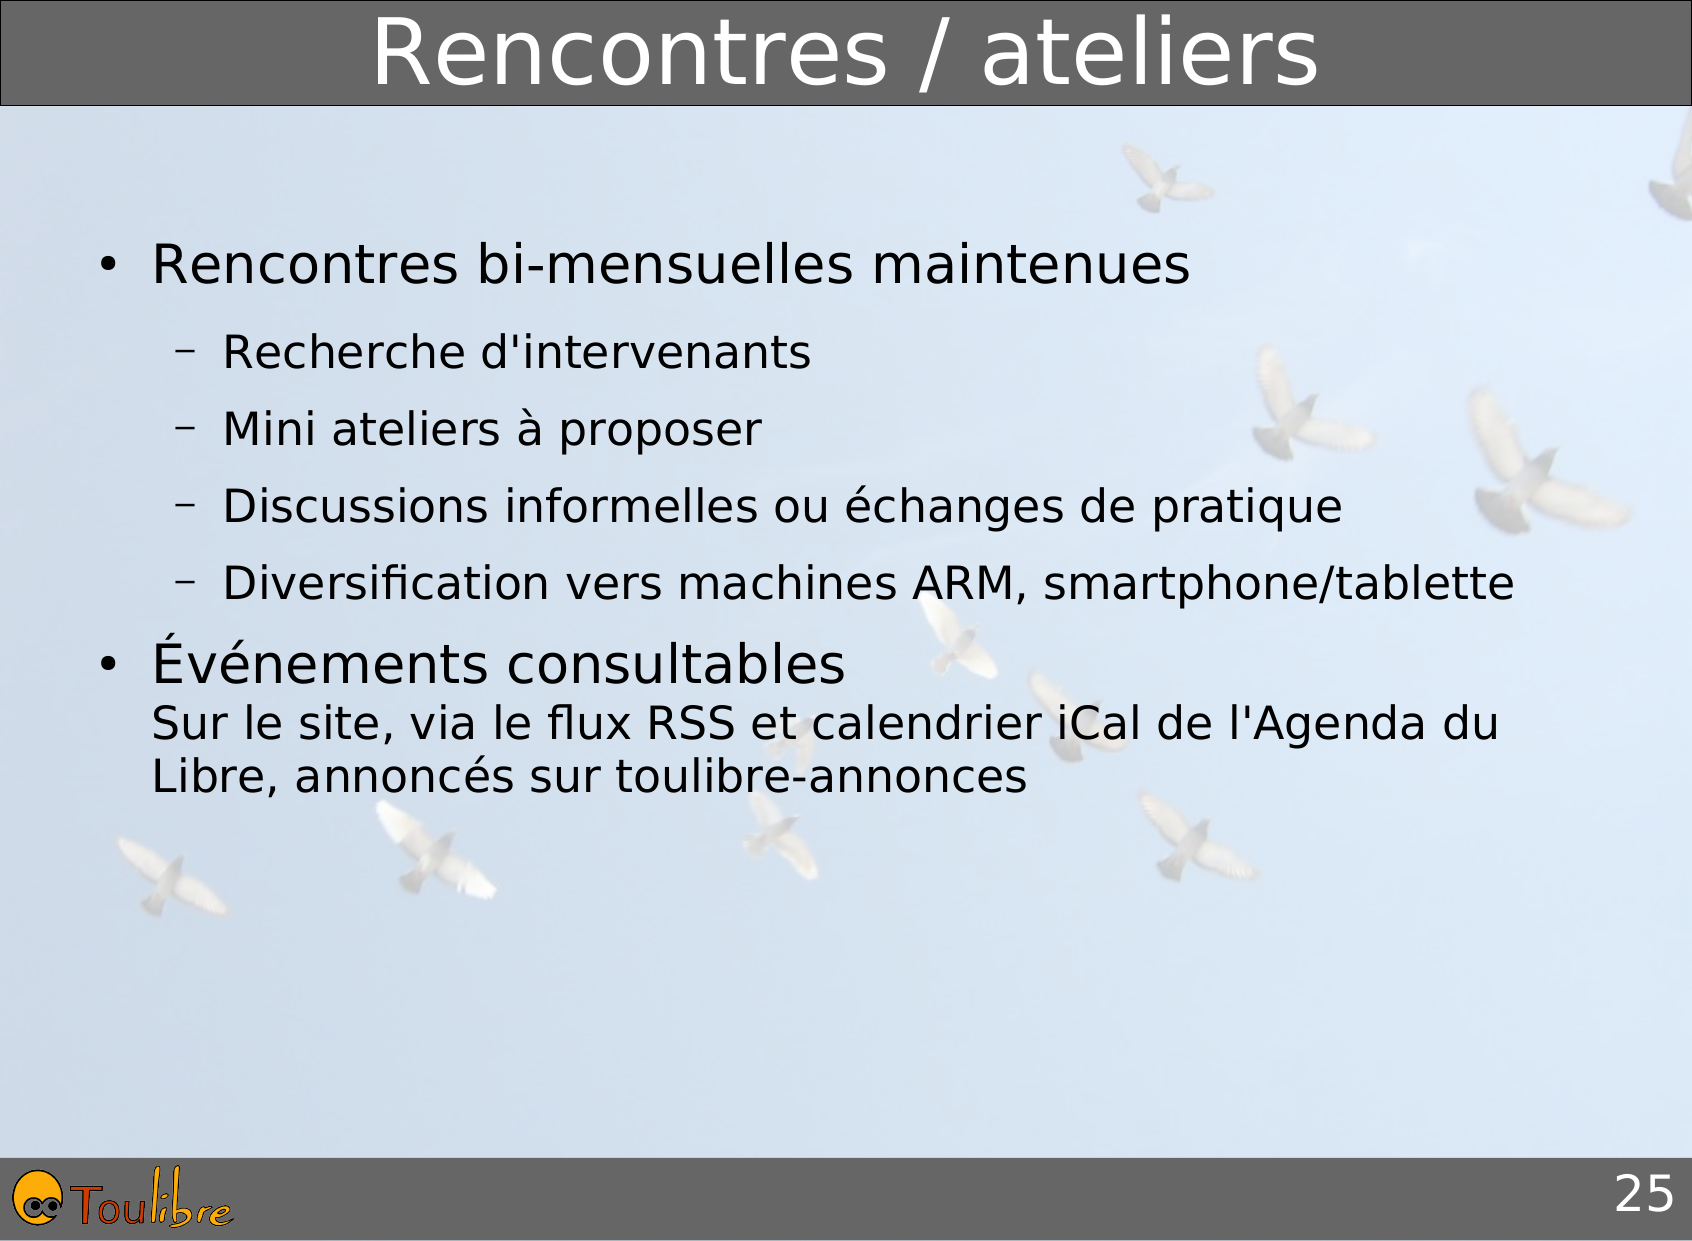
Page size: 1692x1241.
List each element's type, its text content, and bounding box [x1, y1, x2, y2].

picture [12, 1165, 234, 1228]
list Rencontres bi-mensuelles maintenues Recherche d'intervenants Mini ateliers à proposer Discussions informelles ou échanges de pratique Diversification vers machines ARM, smartphone/tablette Événements consultables Sur le site, via le flux RSS et calendrier iCal de l'Agenda du Libre, annoncés sur toulibre-annonces [81, 233, 1604, 809]
title Rencontres / ateliers [0, 0, 1692, 107]
